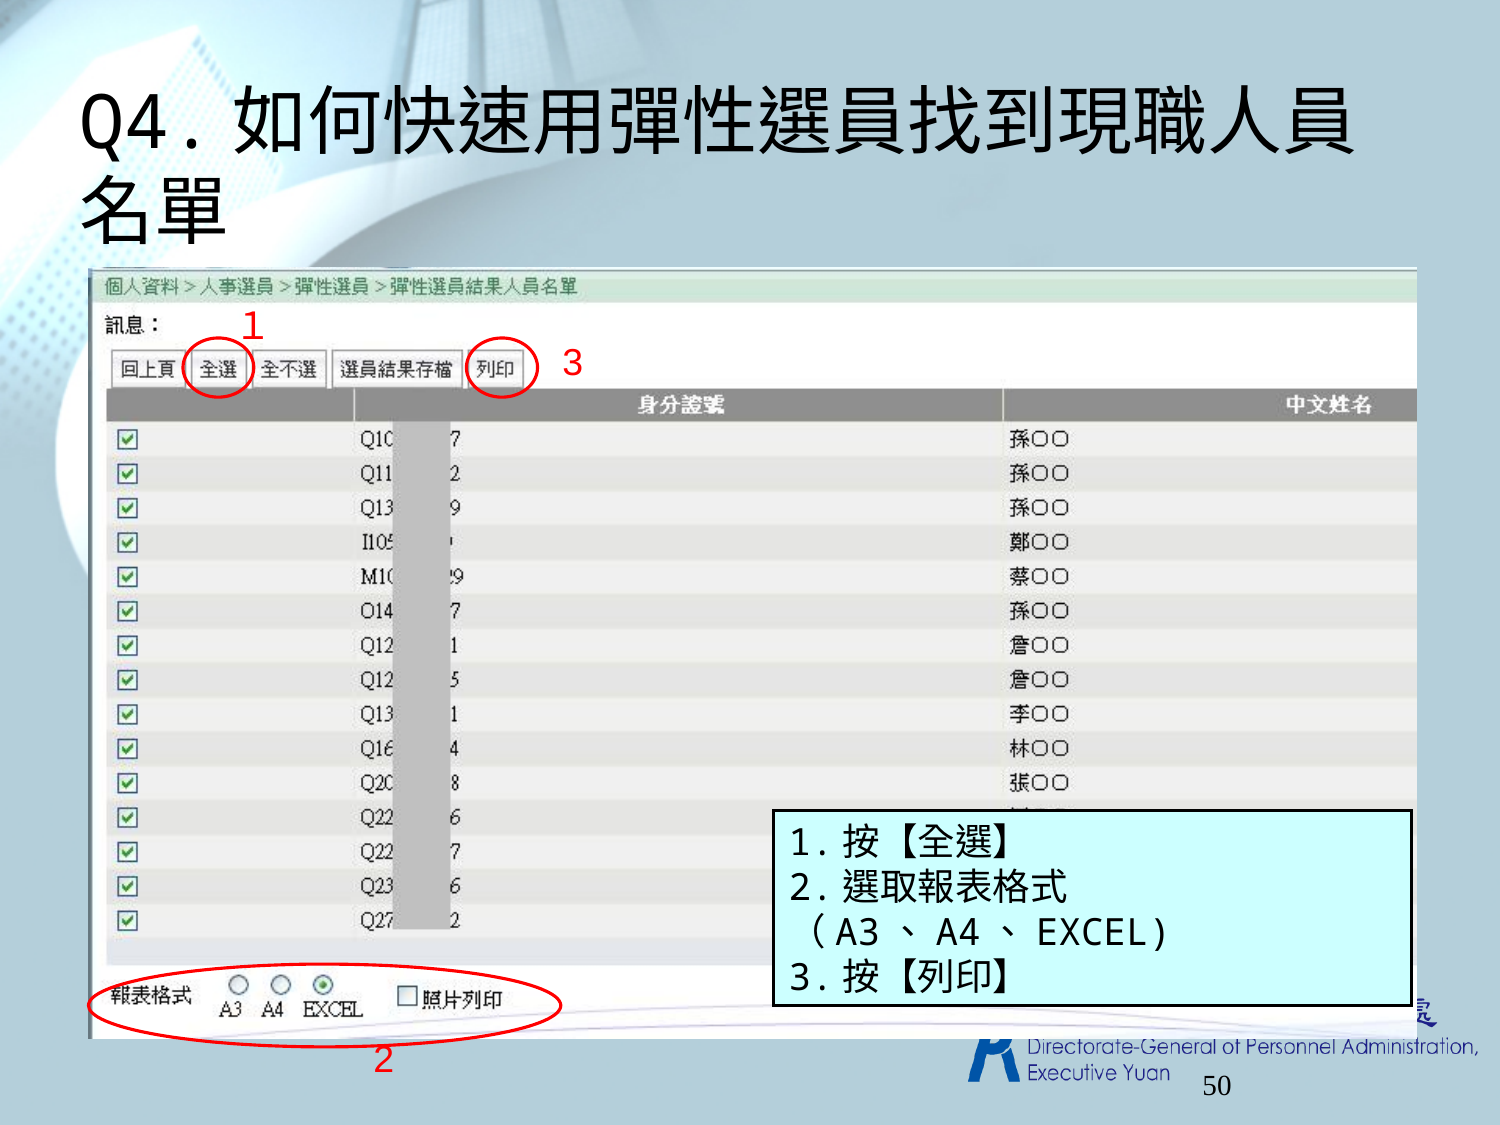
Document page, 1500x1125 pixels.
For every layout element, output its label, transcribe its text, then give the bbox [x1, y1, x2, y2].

picture [91, 966, 559, 1040]
text_box 3 [549, 338, 597, 384]
text_box 2 [360, 1034, 408, 1080]
picture [88, 267, 1417, 1040]
text_box 1.按【全選】 2.選取報表格式（A3、A4、EXCEL) 3.按【列印】 [773, 810, 1412, 965]
text_box Q4.如何快速用彈性選員找到現職人員名單 [65, 66, 1400, 261]
text_box [1187, 1058, 1500, 1125]
text_box １ [230, 302, 278, 348]
picture [88, 1012, 174, 1040]
